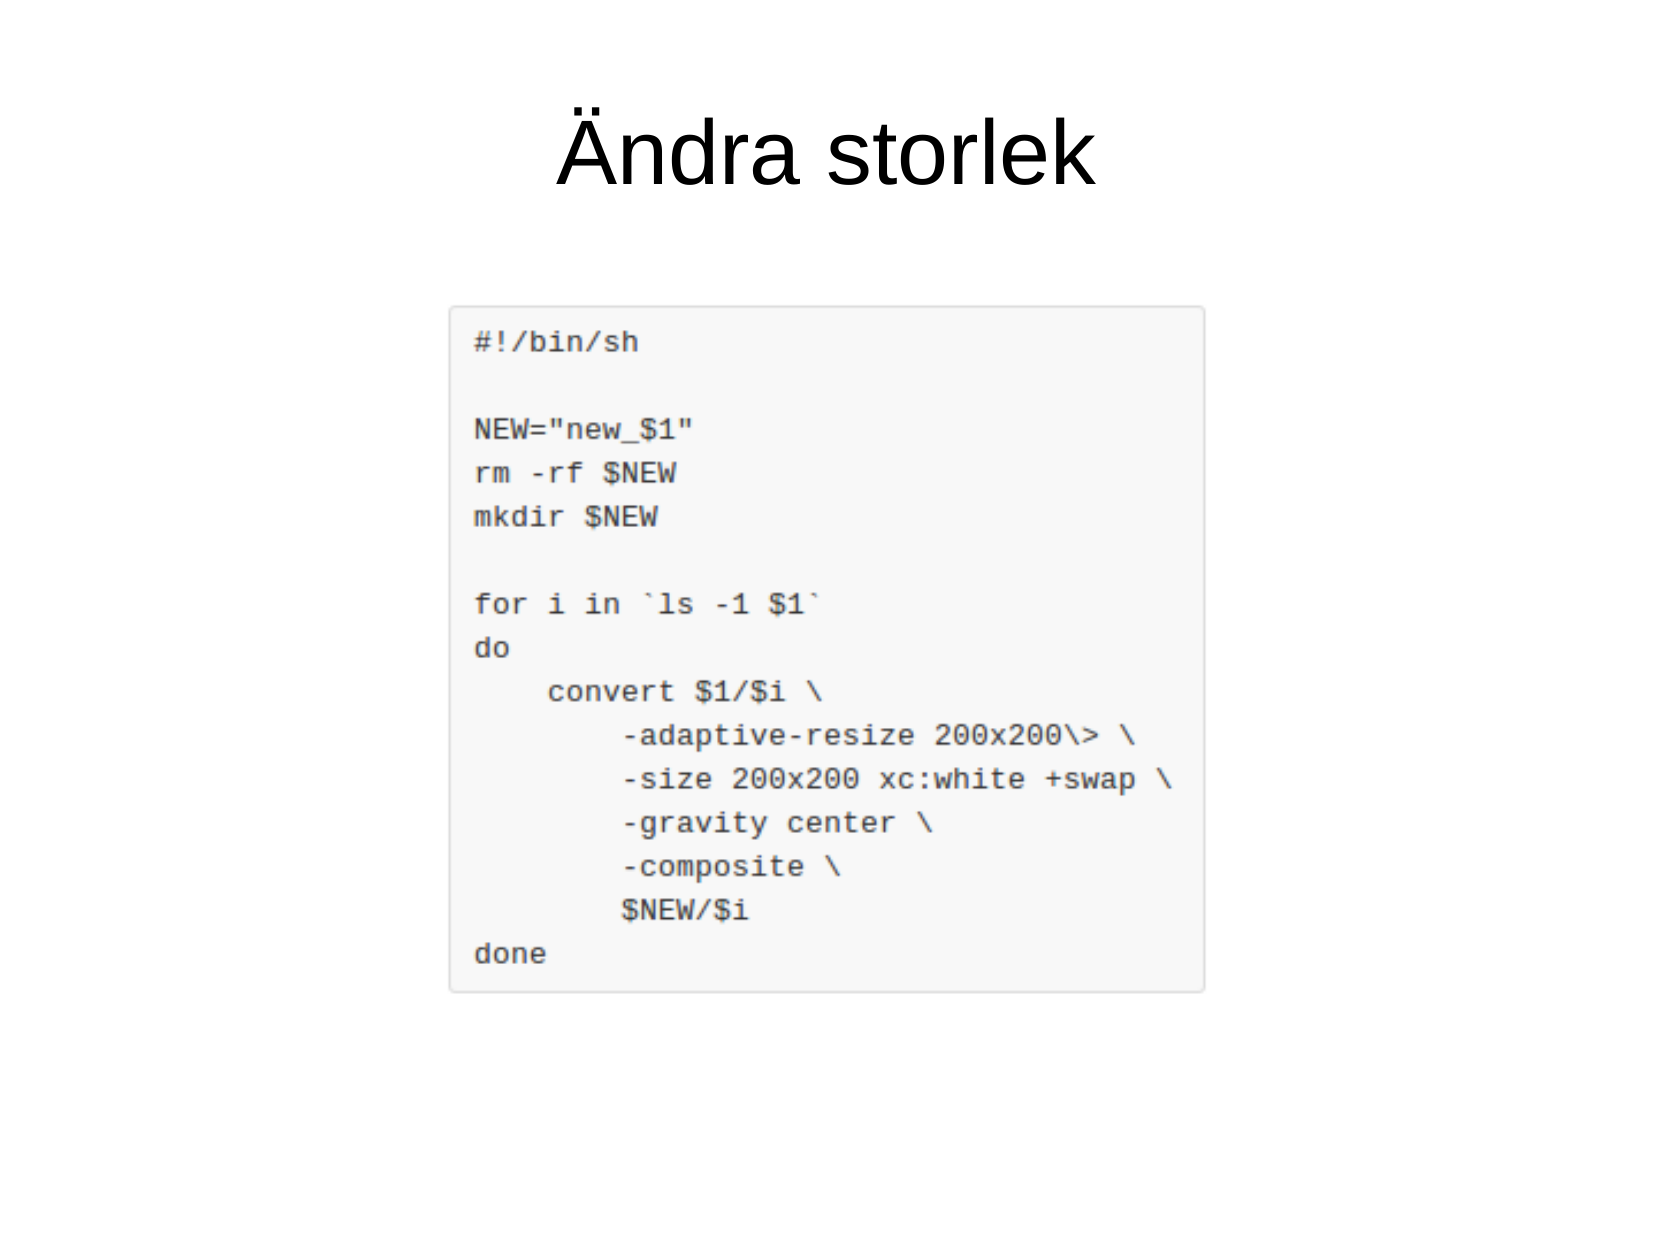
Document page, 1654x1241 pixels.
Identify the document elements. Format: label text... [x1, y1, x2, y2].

title Ändra storlek [82, 49, 1571, 257]
picture [433, 290, 1220, 1010]
